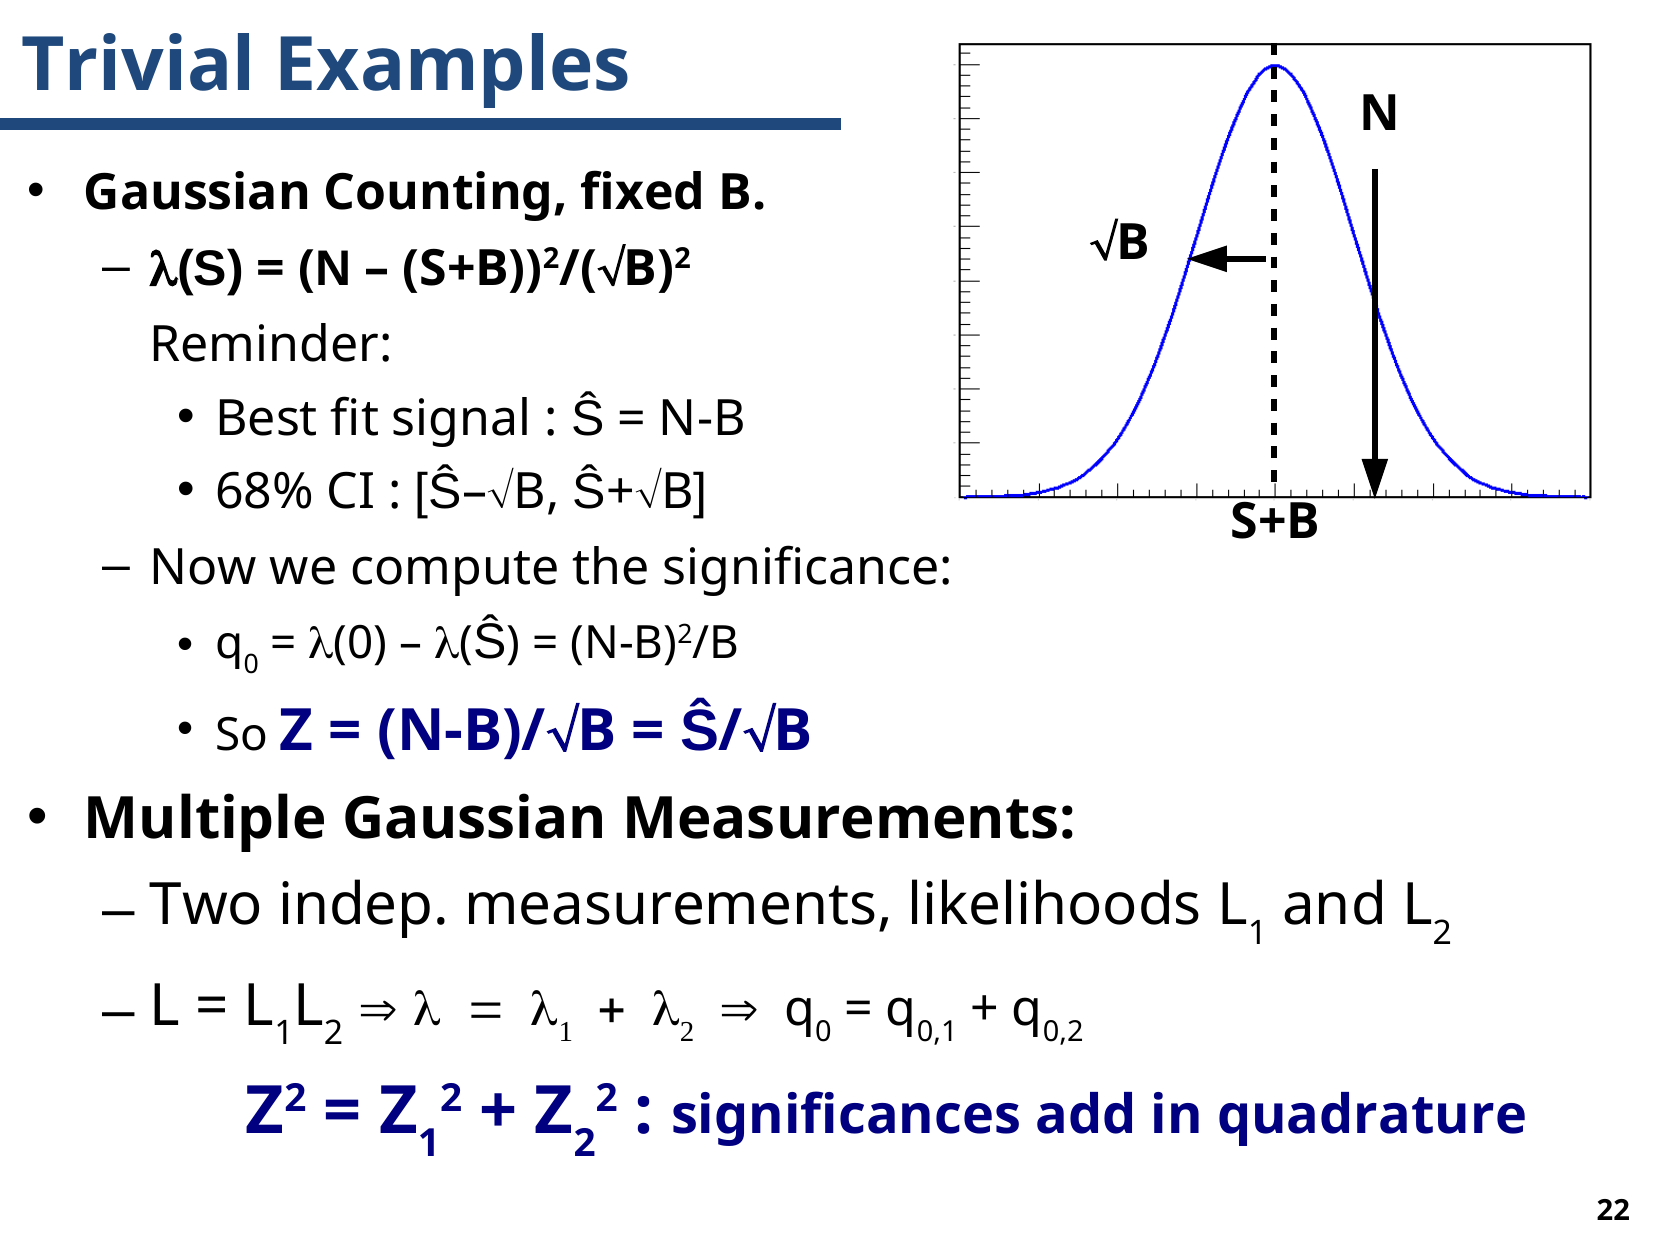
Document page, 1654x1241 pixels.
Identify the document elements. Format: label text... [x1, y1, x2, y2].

text_box N [1344, 69, 1450, 162]
list Gaussian Counting, fixed B. l(S) = (N – (S+B))2/(ÖB)2 Reminder: Best fit signal : Ŝ = N-B 68% CI : [Ŝ–ÖB, Ŝ+ÖB] Now we compute the significance: q0 = l(0) – l(Ŝ) = (N-B)2/B So Z = (N-B)/ÖB = Ŝ/ÖB Multiple Gaussian Measurements: Two indep. measurements, likelihoods L1 and L2 L = L1L2 Þ l = l1 + l2 Þ q0 = q0,1 + q0,2 Z2 = Z12 + Z22 : significances add in quadrature [12, 151, 1640, 1216]
title Trivial Examples [6, 7, 1606, 113]
text_box ÖB [1074, 198, 1180, 291]
text_box S+B [1215, 477, 1366, 571]
picture [924, 33, 1621, 514]
